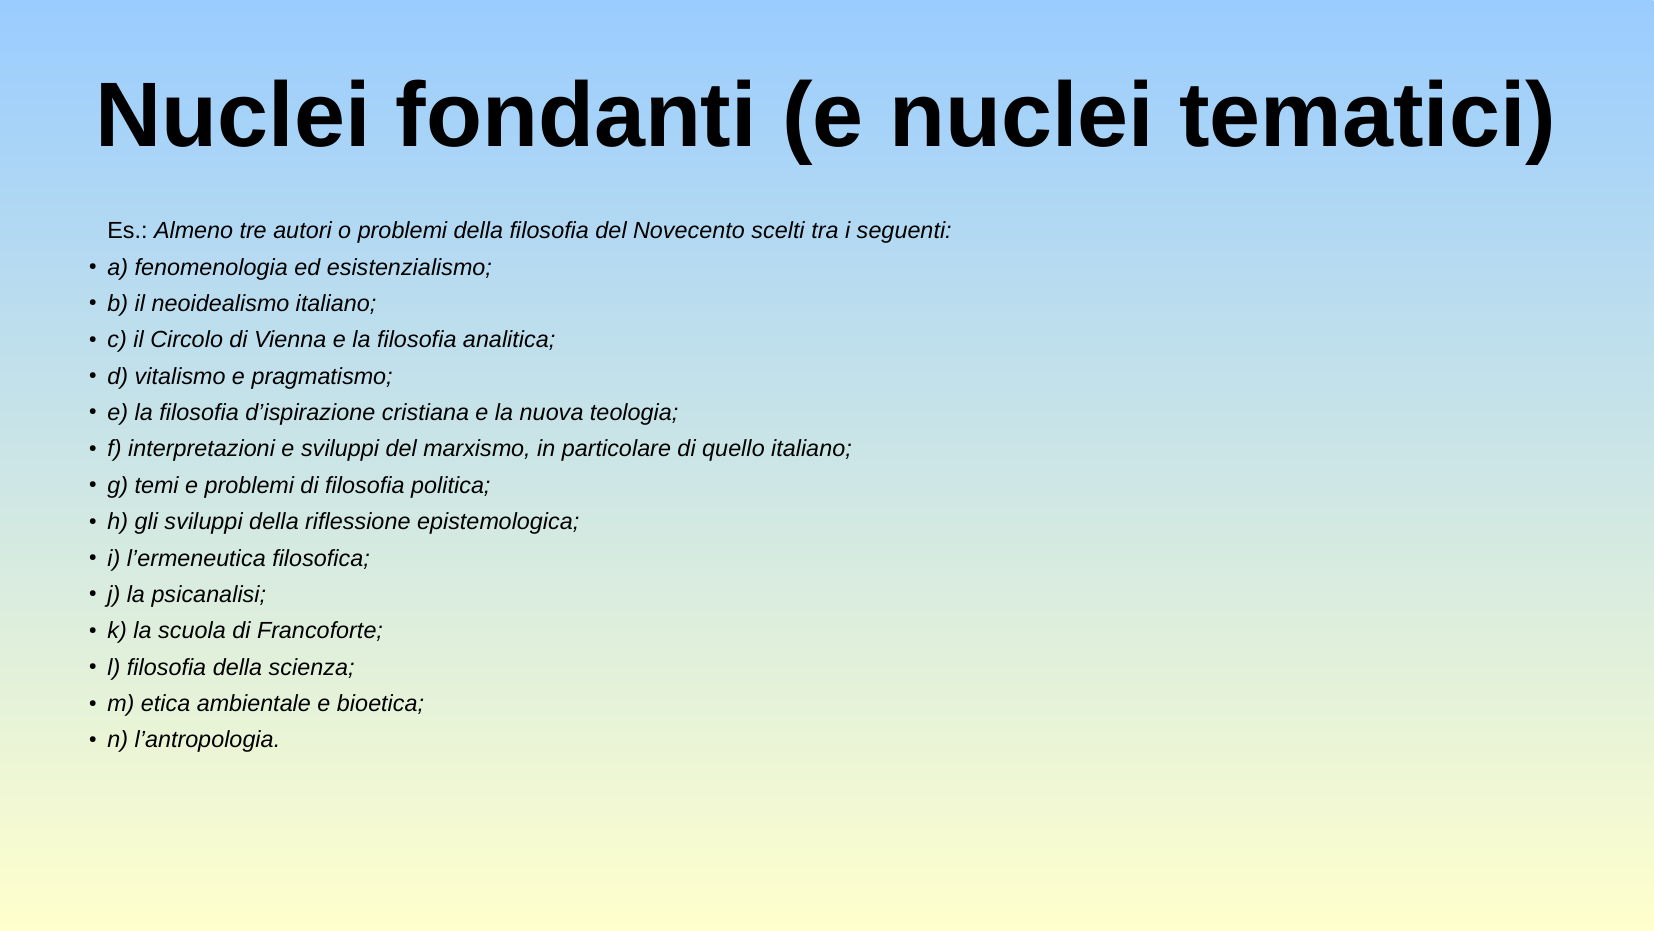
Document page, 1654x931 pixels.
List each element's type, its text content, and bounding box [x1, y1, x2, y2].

list Es.: Almeno tre autori o problemi della filosofia del Novecento scelti tra i seguenti: a) fenomenologia ed esistenzialismo; b) il neoidealismo italiano; c) il Circolo di Vienna e la filosofia analitica; d) vitalismo e pragmatismo; e) la filosofia d’ispirazione cristiana e la nuova teologia; f) interpretazioni e sviluppi del marxismo, in particolare di quello italiano; g) temi e problemi di filosofia politica; h) gli sviluppi della riflessione epistemologica; i) l’ermeneutica filosofica; j) la psicanalisi; k) la scuola di Francoforte; l) filosofia della scienza; m) etica ambientale e bioetica; n) l’antropologia. [82, 217, 1571, 758]
title Nuclei fondanti (e nuclei tematici) [82, 37, 1571, 193]
